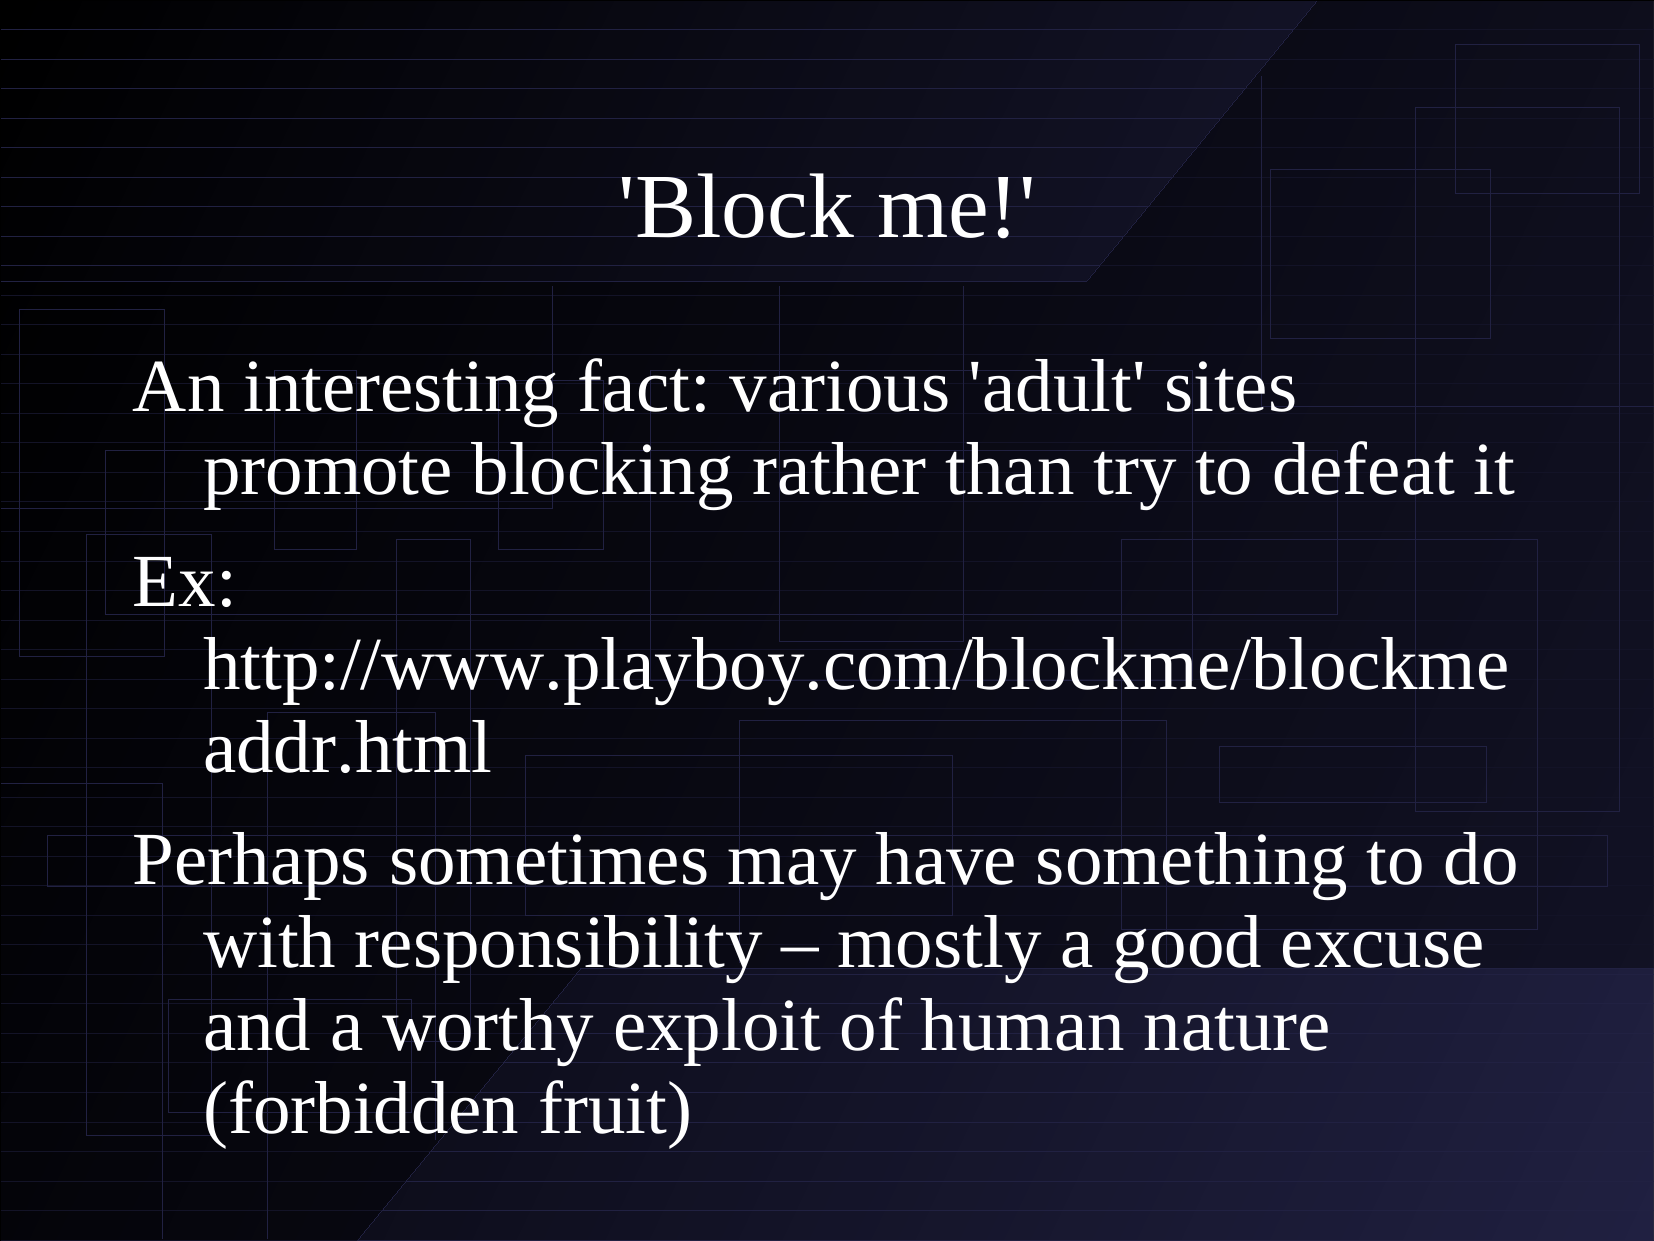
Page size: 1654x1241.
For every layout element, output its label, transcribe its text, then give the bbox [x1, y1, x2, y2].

list An interesting fact: various 'adult' sites promote blocking rather than try to defeat it Ex: http://www.playboy.com/blockme/blockmeaddr.html Perhaps sometimes may have something to do with responsibility – mostly a good excuse and a worthy exploit of human nature (forbidden fruit) [121, 344, 1534, 1150]
title 'Block me!' [121, 102, 1534, 311]
